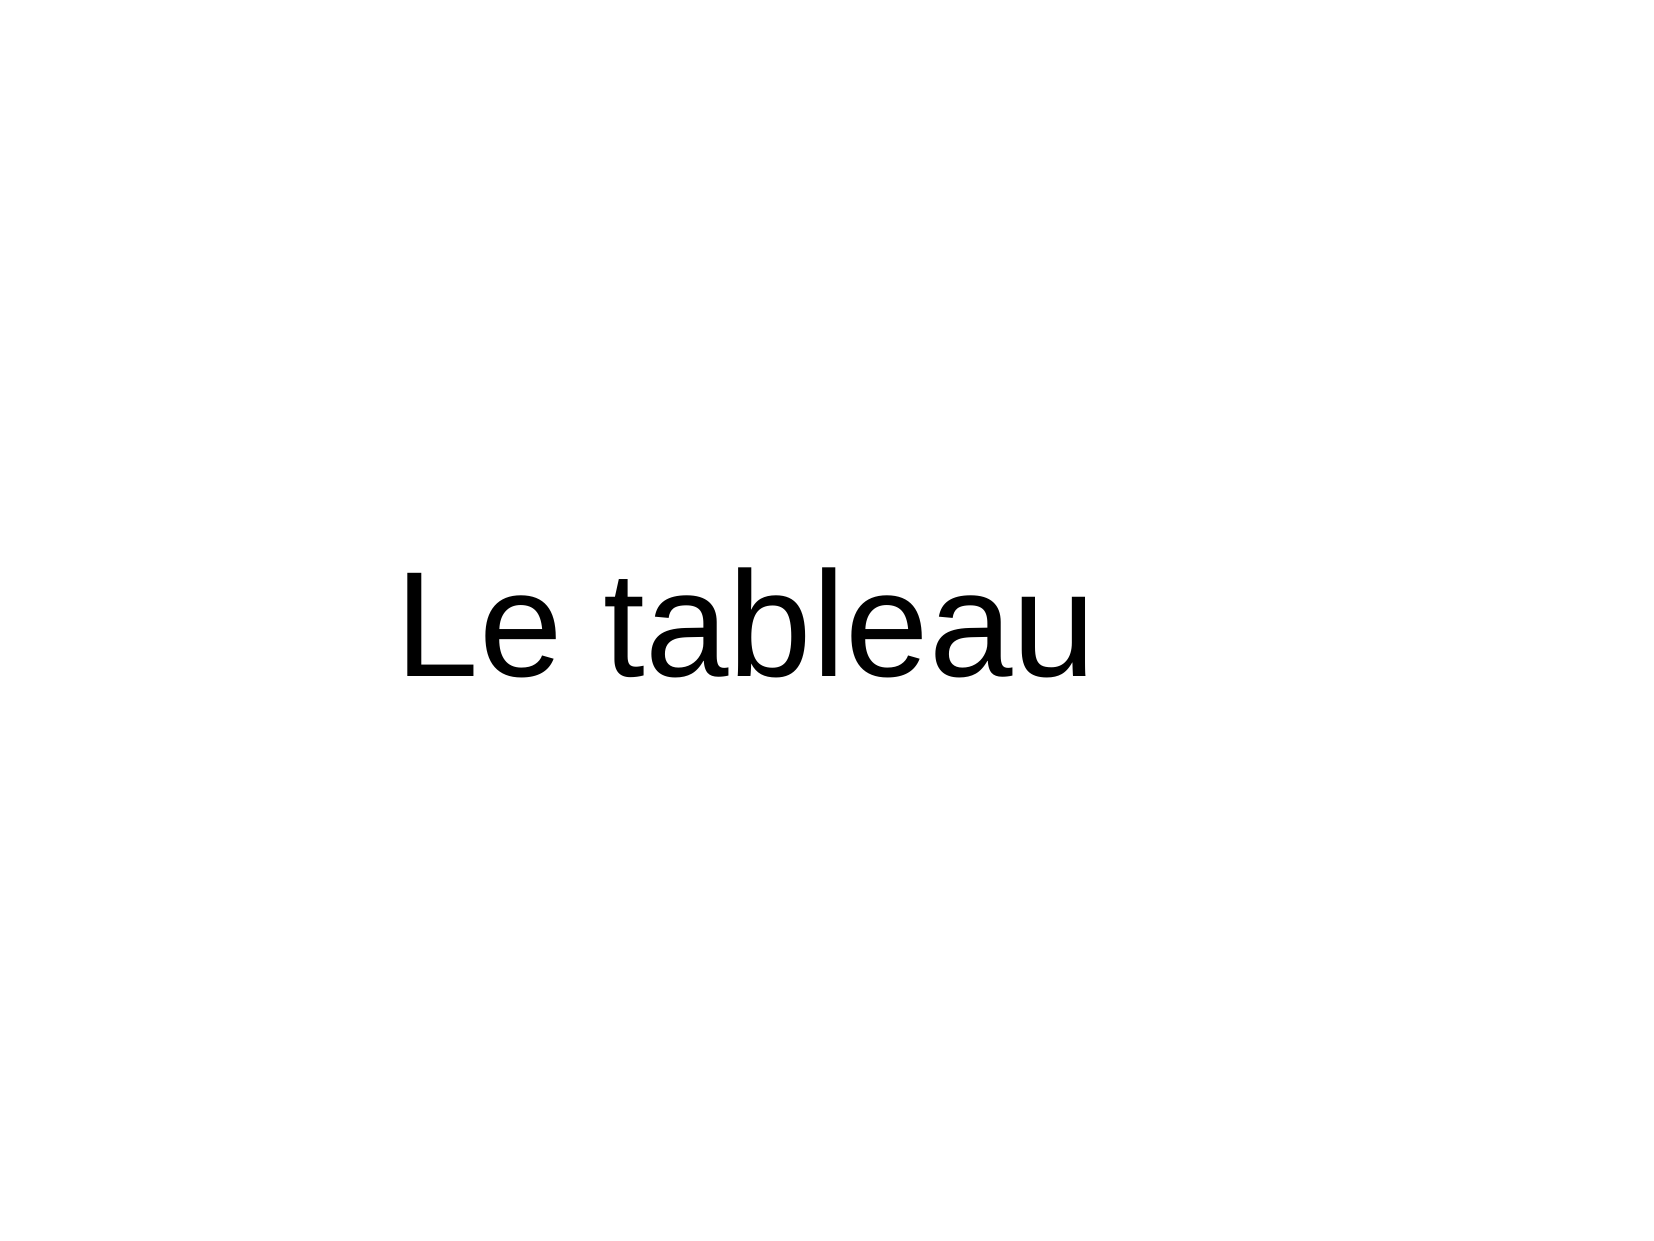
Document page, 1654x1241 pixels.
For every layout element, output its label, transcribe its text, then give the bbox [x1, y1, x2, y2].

text_box Le tableau [380, 533, 1279, 717]
